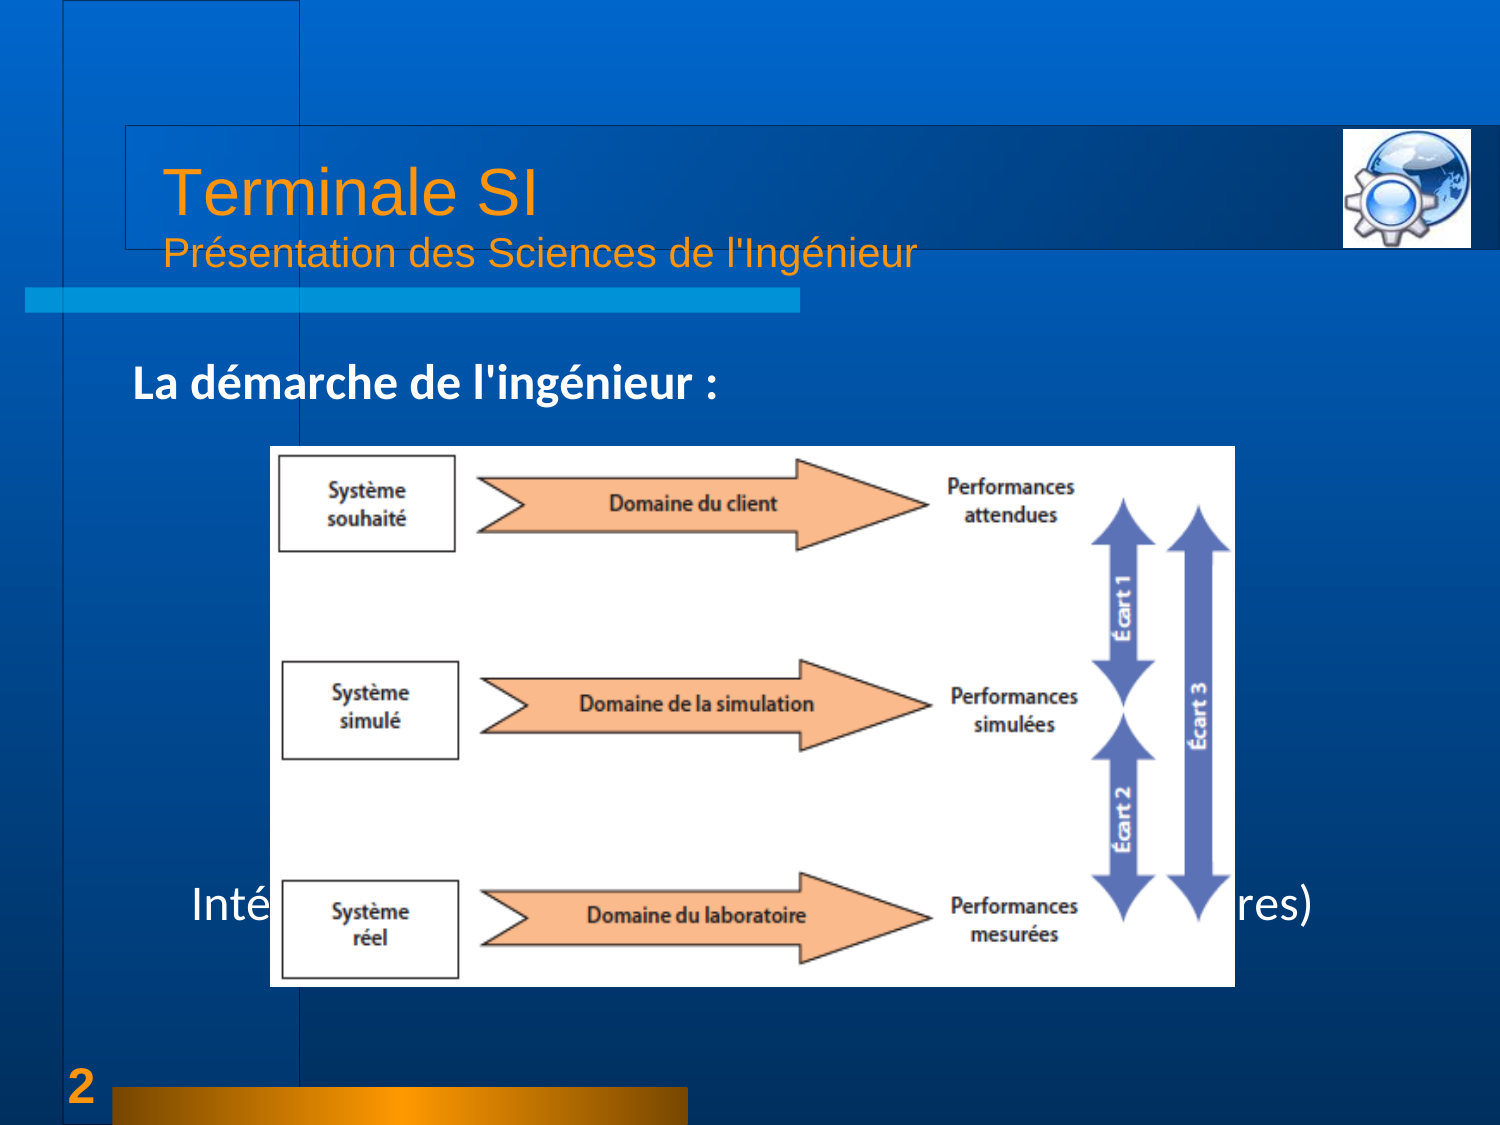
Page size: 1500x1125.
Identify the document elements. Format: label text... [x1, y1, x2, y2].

text_box La démarche de l'ingénieur : Intégration de systèmes complexes (pluri disciplinaires) [118, 354, 1388, 1067]
picture [1343, 129, 1471, 248]
picture [270, 446, 1235, 987]
